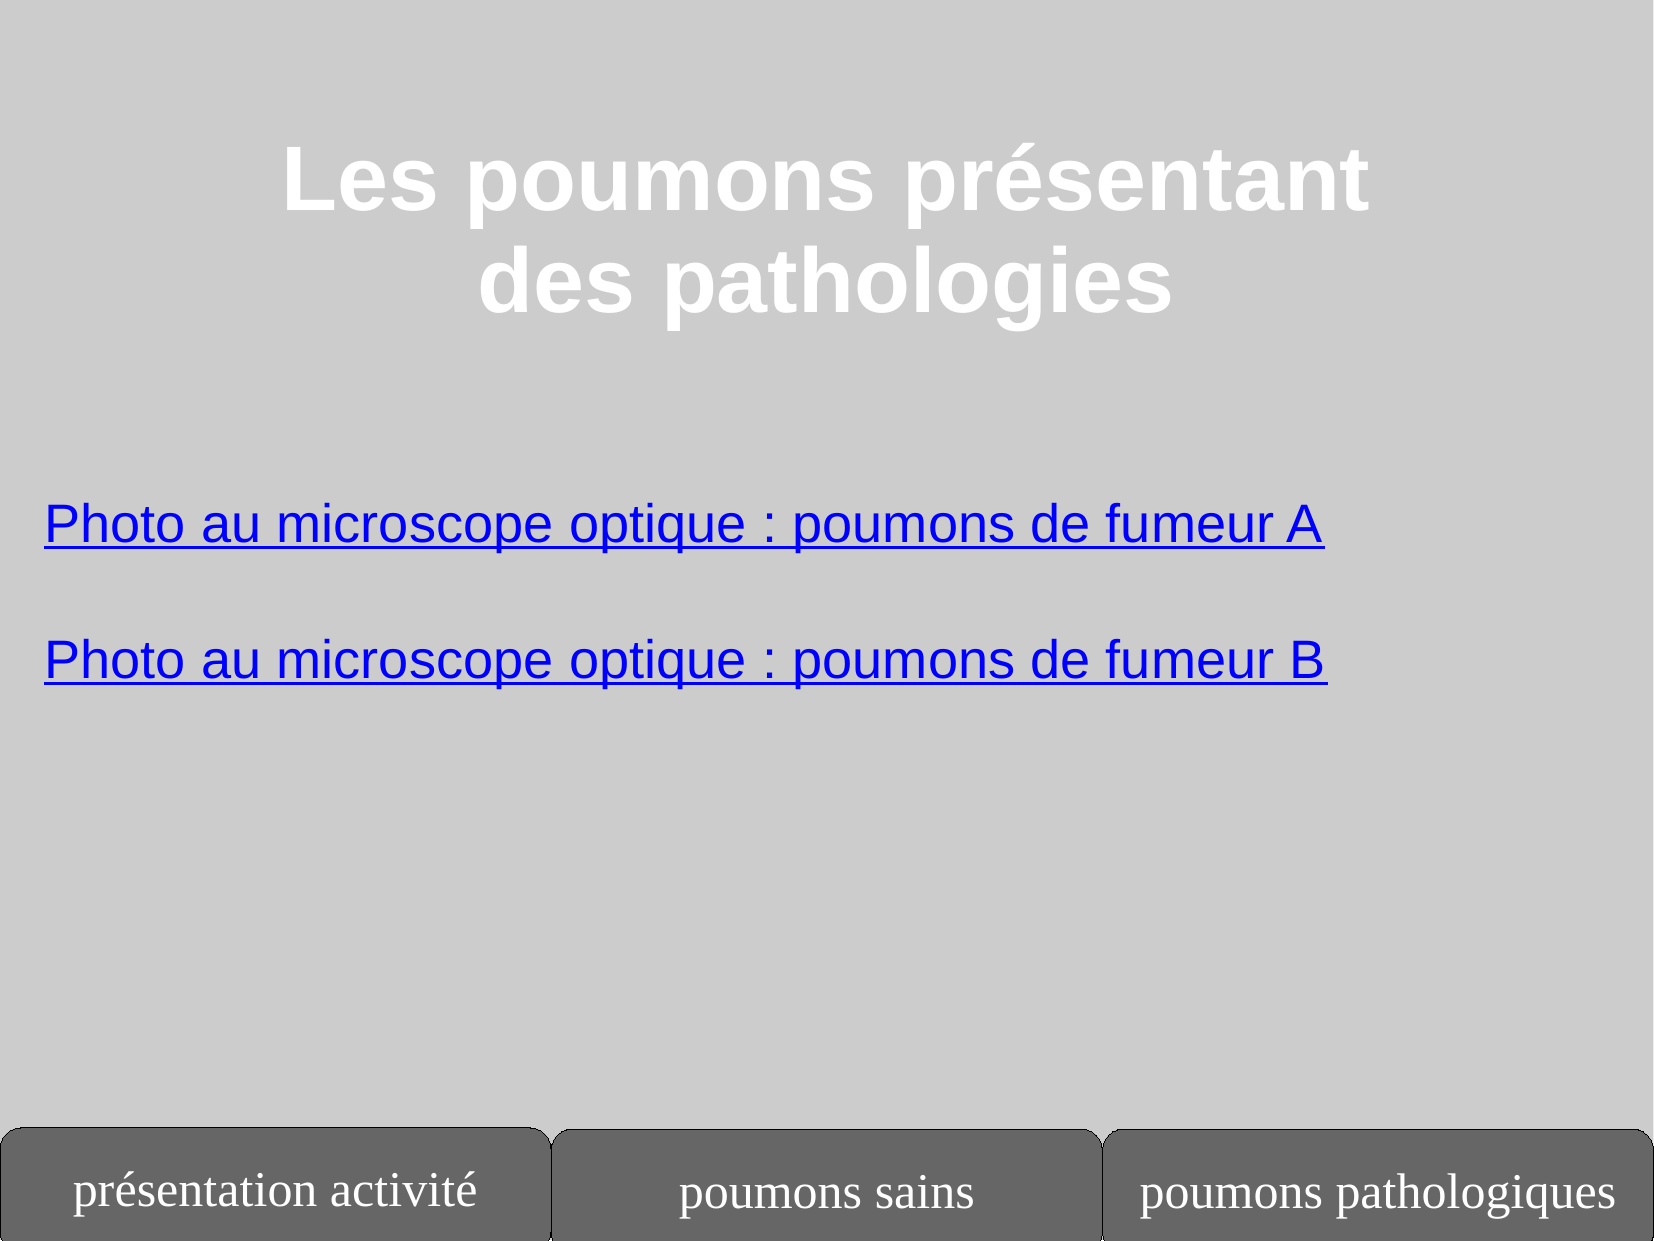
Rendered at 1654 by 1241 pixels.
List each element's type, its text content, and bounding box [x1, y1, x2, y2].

text_box Photo au microscope optique : poumons de fumeur A [29, 486, 1595, 562]
title Les poumons présentant des pathologies [0, 127, 1654, 333]
text_box Photo au microscope optique : poumons de fumeur B [29, 622, 1595, 698]
